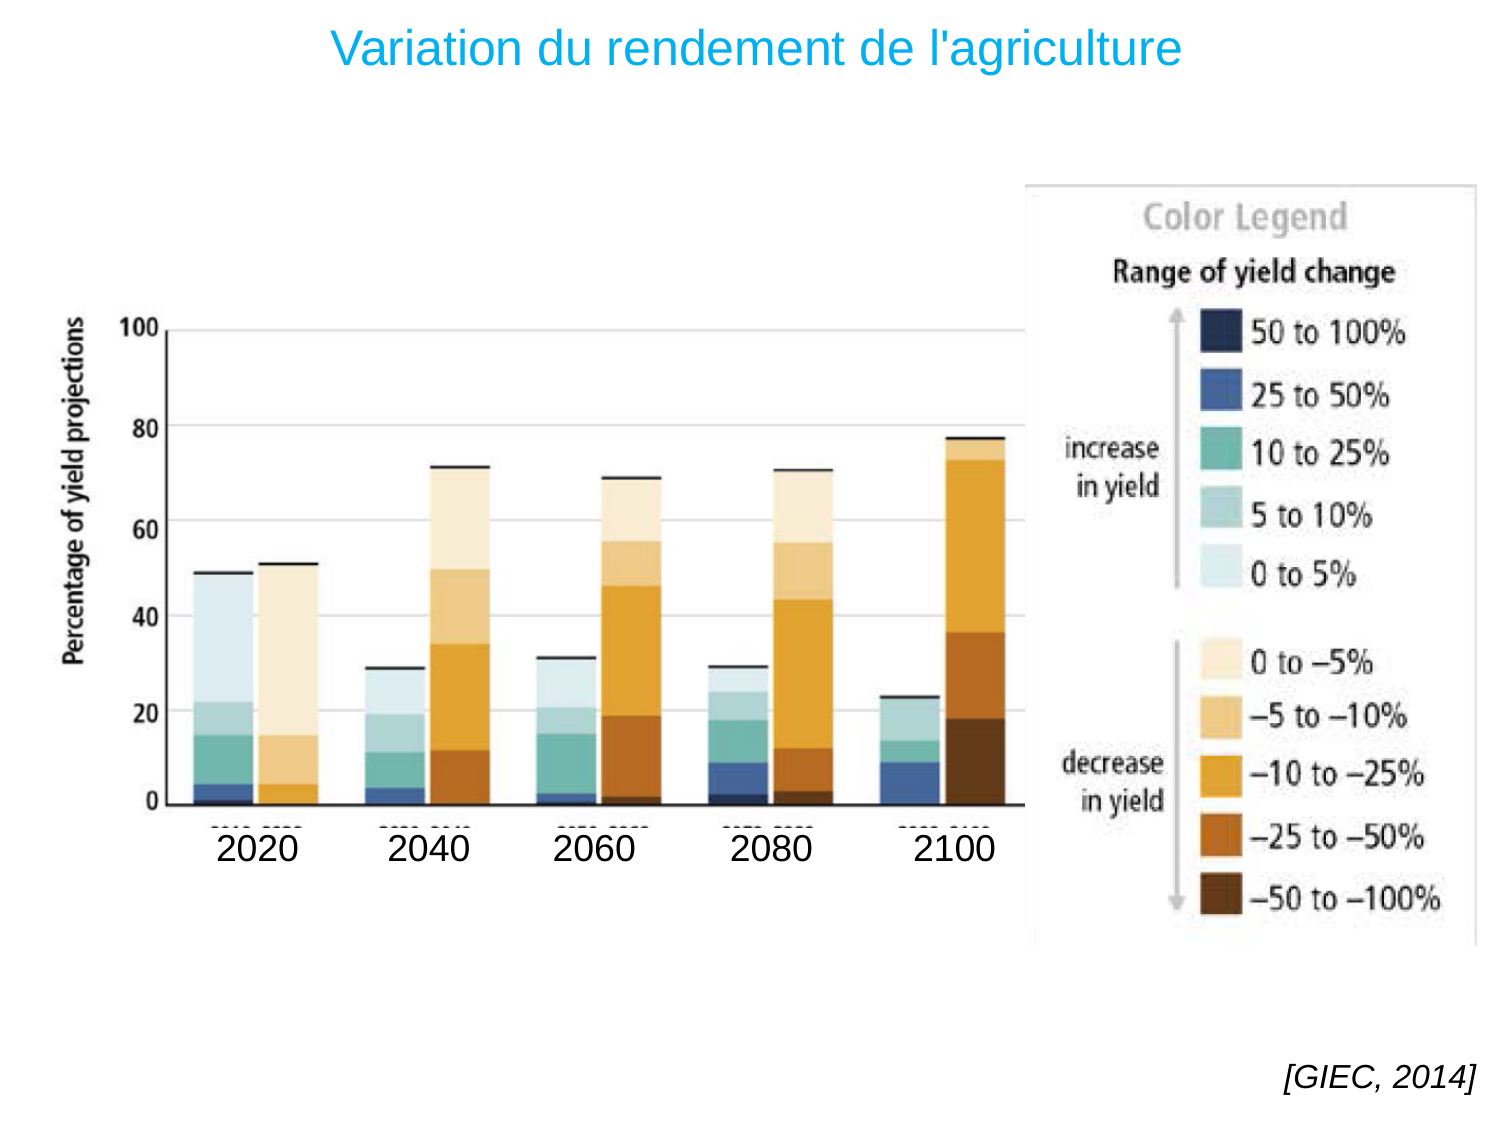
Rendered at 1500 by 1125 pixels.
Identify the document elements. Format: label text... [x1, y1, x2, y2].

text_box 2020 [194, 820, 321, 878]
text_box [GIEC, 2014] [1269, 1047, 1500, 1103]
text_box 2040 [365, 820, 493, 878]
text_box 2080 [708, 820, 835, 878]
text_box 2100 [891, 820, 1018, 878]
text_box 2060 [531, 820, 658, 878]
picture [37, 184, 1477, 946]
text_box Variation du rendement de l'agriculture [50, 8, 1464, 150]
